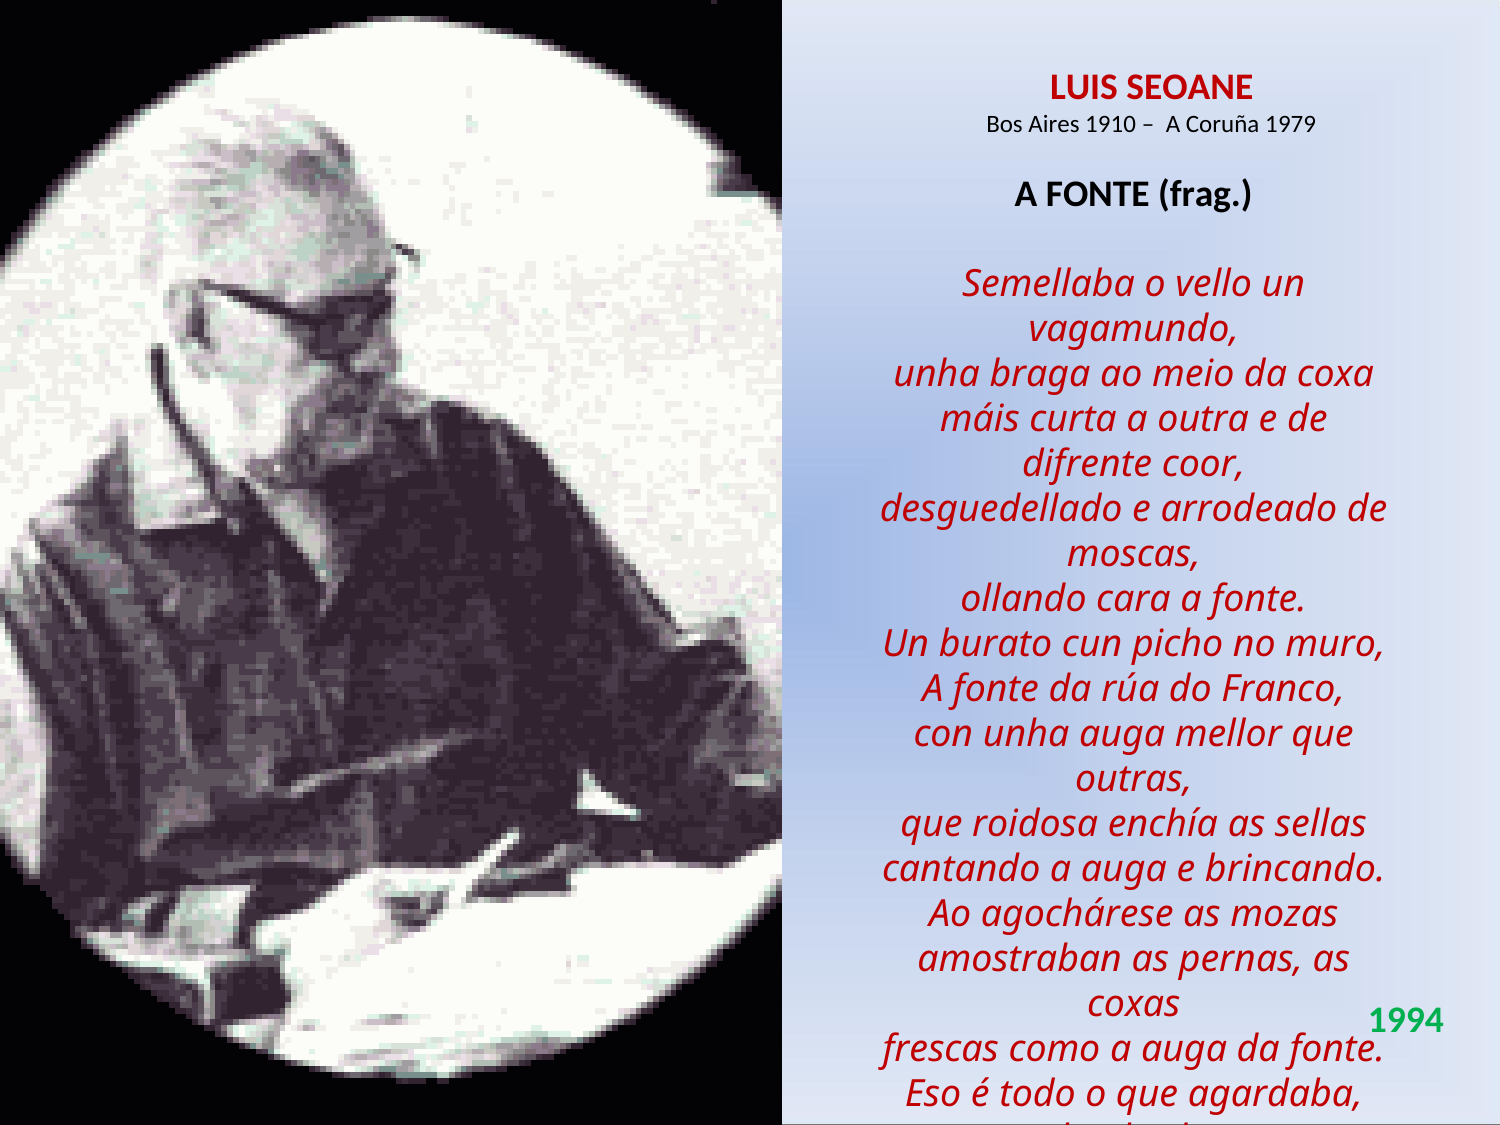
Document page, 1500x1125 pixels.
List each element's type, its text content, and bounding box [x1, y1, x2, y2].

text_box LUIS SEOANE Bos Aires 1910 – A Coruña 1979 [903, 54, 1400, 146]
text_box A FONTE (frag.) Semellaba o vello un vagamundo, unha braga ao meio da coxa máis curta a outra e de difrente coor, desguedellado e arrodeado de moscas, ollando cara a fonte. Un burato cun picho no muro, A fonte da rúa do Franco, con unha auga mellor que outras, que roidosa enchía as sellas cantando a auga e brincando. Ao agochárese as mozas amostraban as pernas, as coxas frescas como a auga da fonte. Eso é todo o que agardaba, encostado, desdenoso, no muro, aquel vello que semellaba un vagamundo. [856, 160, 1412, 1125]
picture [0, 0, 1500, 1125]
text_box 1994 [1412, 987, 1459, 1049]
